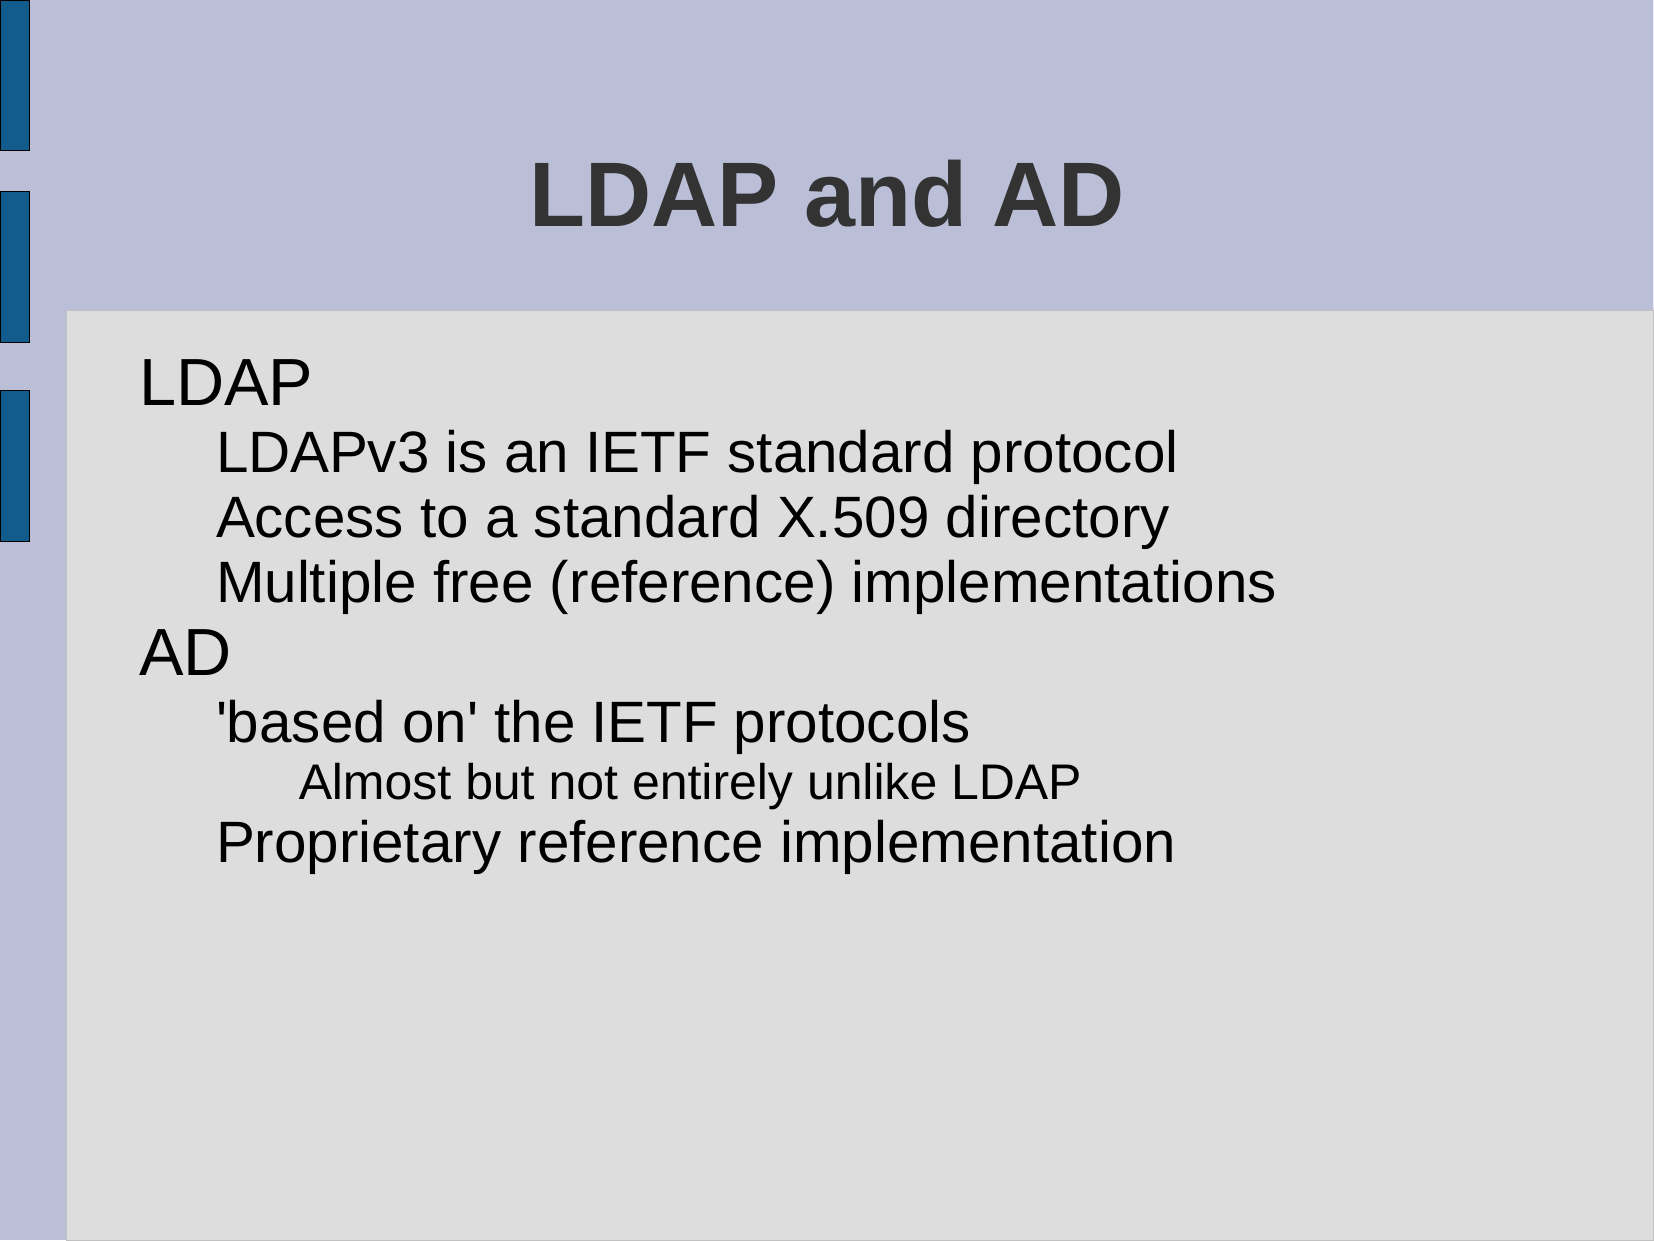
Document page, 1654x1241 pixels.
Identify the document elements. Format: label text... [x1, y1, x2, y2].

list LDAP LDAPv3 is an IETF standard protocol Access to a standard X.509 directory Multiple free (reference) implementations AD 'based on' the IETF protocols Almost but not entirely unlike LDAP Proprietary reference implementation [121, 344, 1534, 1112]
title LDAP and AD [121, 98, 1534, 291]
